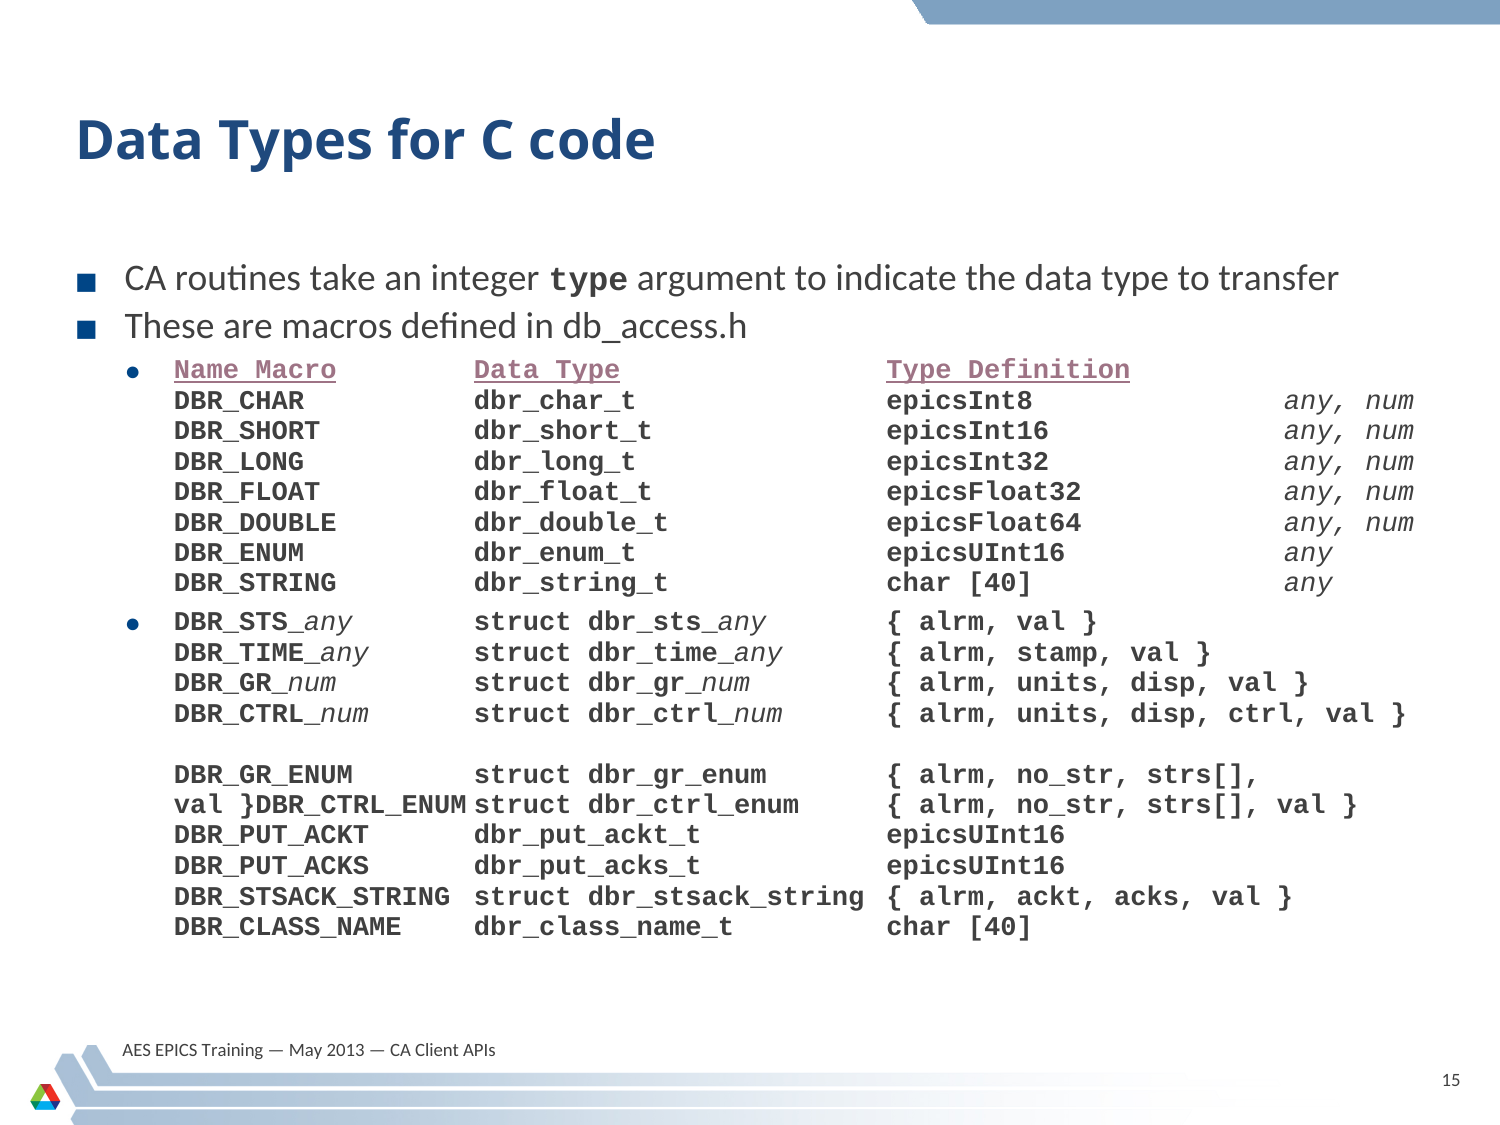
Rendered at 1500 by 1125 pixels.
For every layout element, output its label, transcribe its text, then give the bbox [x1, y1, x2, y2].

picture [0, 0, 1500, 26]
list CA routines take an integer type argument to indicate the data type to transfer These are macros defined in db_access.h Name Macro Data Type Type Definition DBR_CHAR dbr_char_t epicsInt8 any, num DBR_SHORT dbr_short_t epicsInt16 any, num DBR_LONG dbr_long_t epicsInt32 any, num DBR_FLOAT dbr_float_t epicsFloat32 any, num DBR_DOUBLE dbr_double_t epicsFloat64 any, num DBR_ENUM dbr_enum_t epicsUInt16 any DBR_STRING dbr_string_t char [40] any DBR_STS_any struct dbr_sts_any { alrm, val } DBR_TIME_any struct dbr_time_any { alrm, stamp, val } DBR_GR_num struct dbr_gr_num { alrm, units, disp, val } DBR_CTRL_num struct dbr_ctrl_num { alrm, units, disp, ctrl, val } DBR_GR_ENUM struct dbr_gr_enum { alrm, no_str, strs[], val }DBR_CTRL_ENUM struct dbr_ctrl_enum { alrm, no_str, strs[], val } DBR_PUT_ACKT dbr_put_ackt_t epicsUInt16 DBR_PUT_ACKS dbr_put_acks_t epicsUInt16 DBR_STSACK_STRING struct dbr_stsack_string { alrm, ackt, acks, val } DBR_CLASS_NAME dbr_class_name_t char [40] [75, 262, 1426, 1006]
picture [0, 1037, 1500, 1125]
title Data Types for C code [75, 45, 1426, 233]
